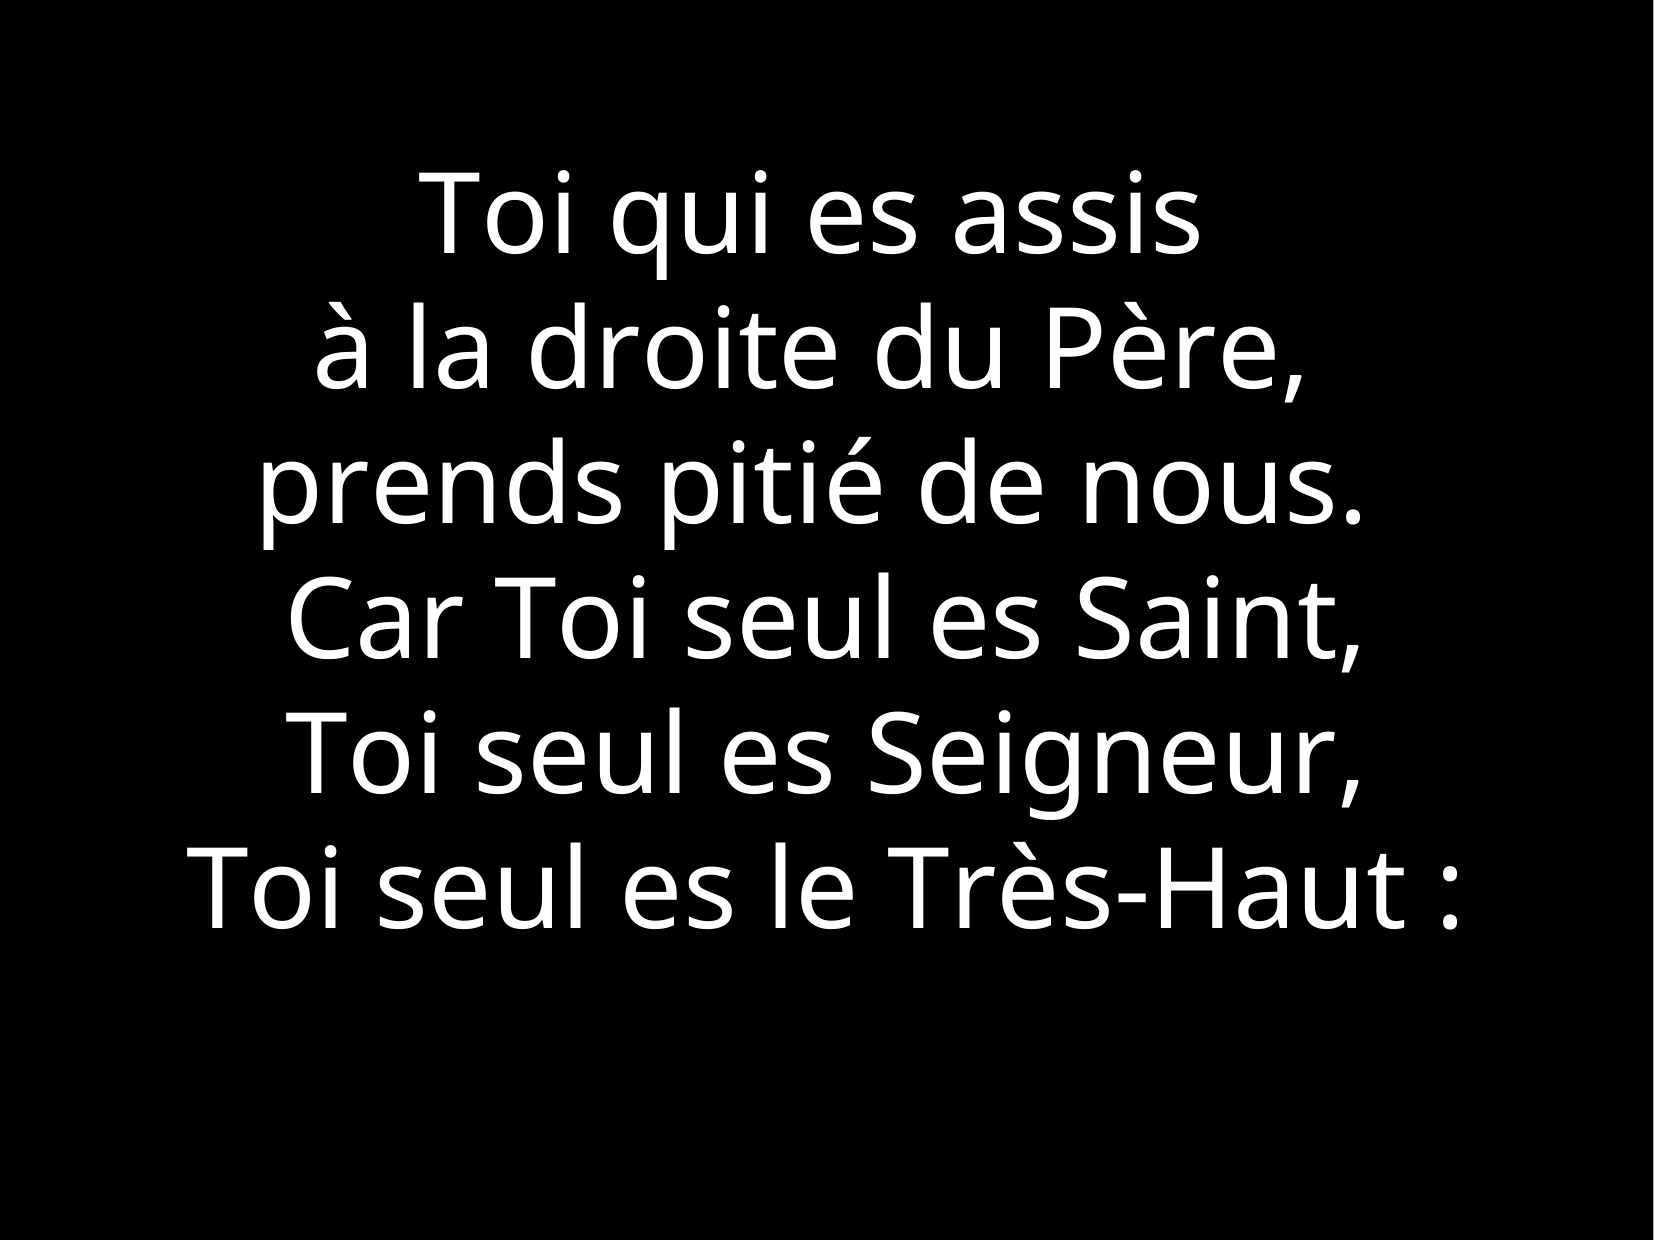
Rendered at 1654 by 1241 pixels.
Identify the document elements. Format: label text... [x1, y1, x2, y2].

title Toi qui es assis à la droite du Père, prends pitié de nous. Car Toi seul es Saint, Toi seul es Seigneur, Toi seul es le Très-Haut : [25, 324, 1628, 903]
